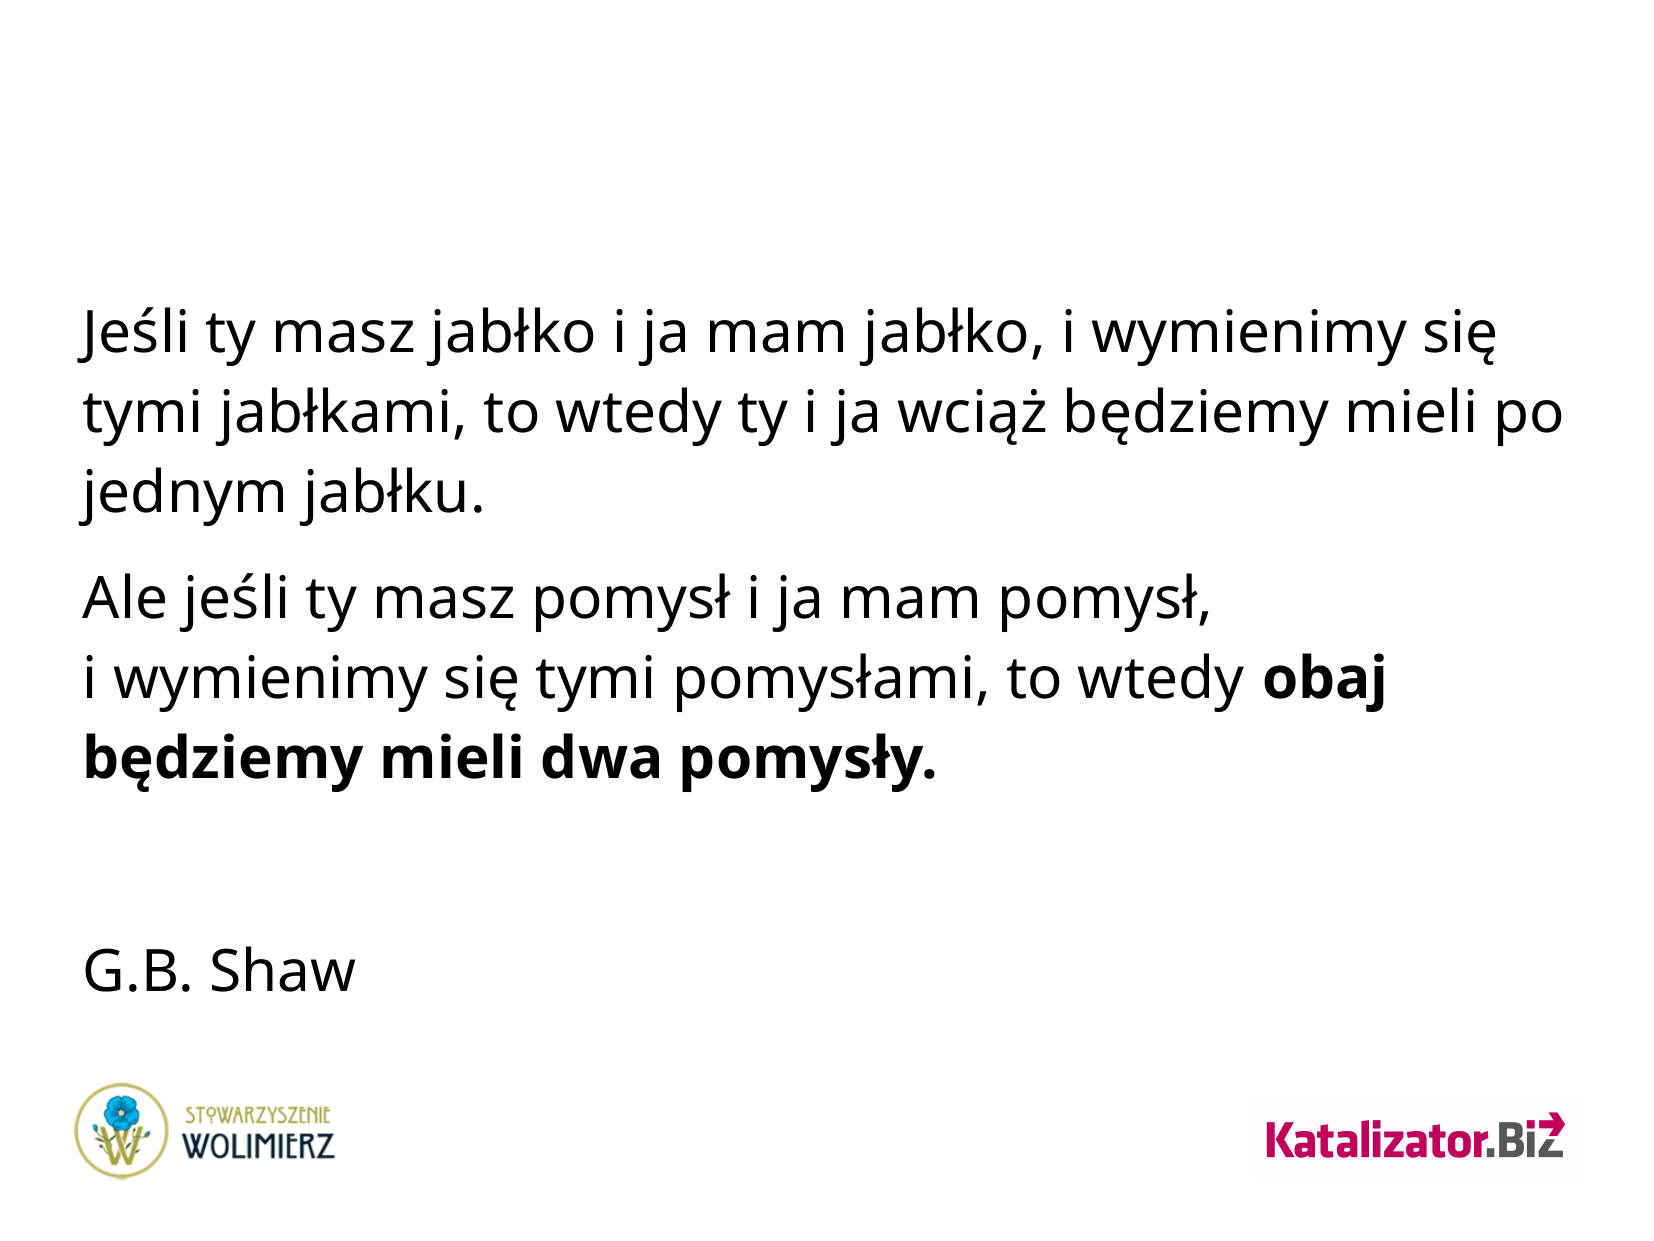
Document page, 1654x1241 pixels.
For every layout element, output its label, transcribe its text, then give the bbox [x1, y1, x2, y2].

picture [1251, 1098, 1585, 1178]
picture [68, 1066, 343, 1198]
list Jeśli ty masz jabłko i ja mam jabłko, i wymienimy się tymi jabłkami, to wtedy ty i ja wciąż będziemy mieli po jednym jabłku. Ale jeśli ty masz pomysł i ja mam pomysł, i wymienimy się tymi pomysłami, to wtedy obaj będziemy mieli dwa pomysły. G.B. Shaw [82, 290, 1571, 1010]
